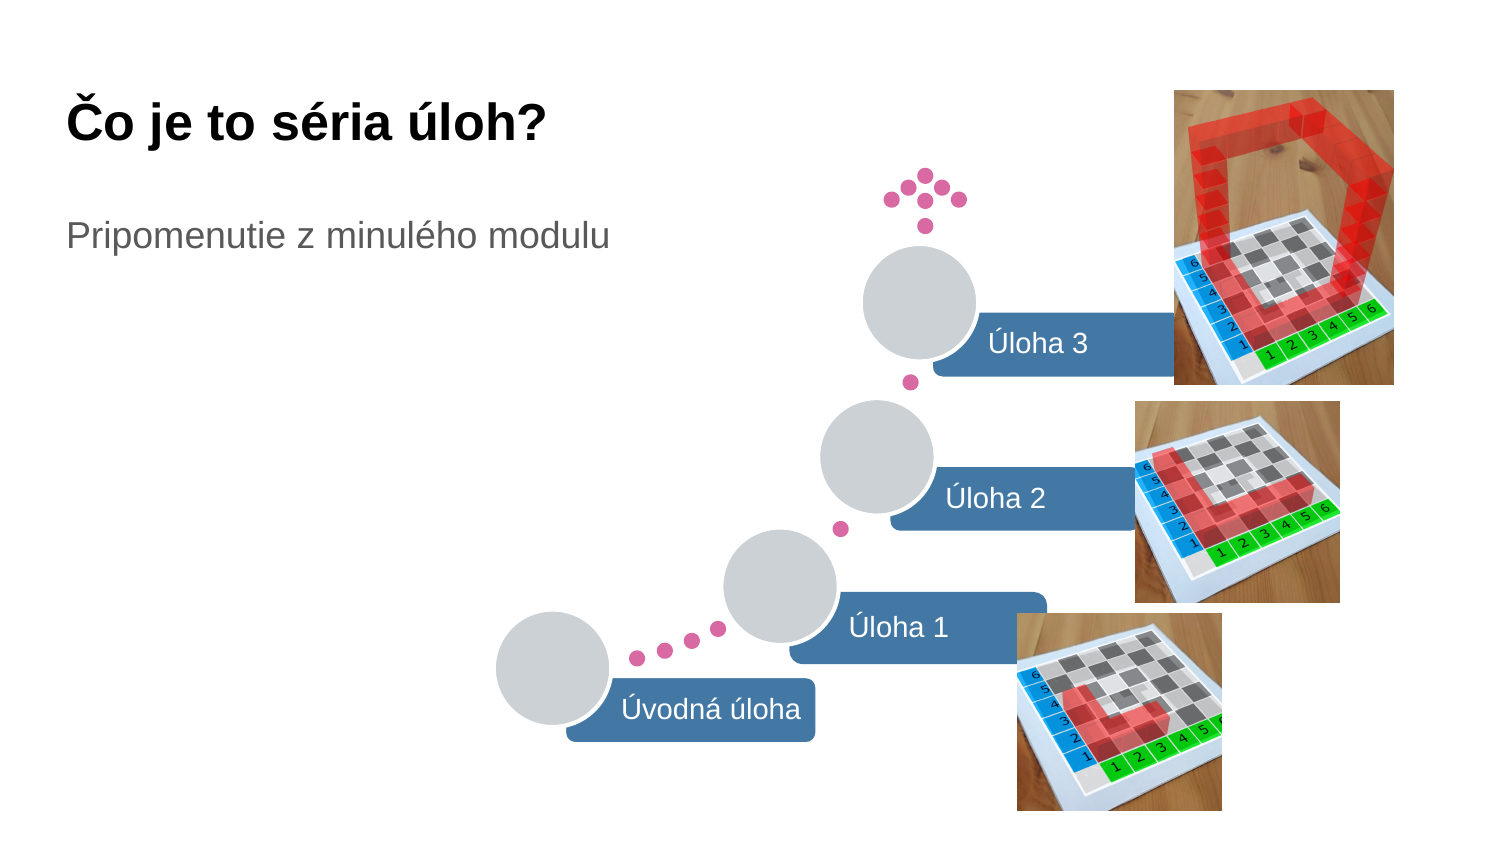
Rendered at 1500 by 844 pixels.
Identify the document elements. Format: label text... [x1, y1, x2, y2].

text_box Úloha 3 [930, 310, 1174, 379]
text_box [721, 527, 839, 646]
text_box [631, 652, 643, 665]
text_box [936, 181, 948, 194]
text_box [919, 195, 932, 207]
text_box [658, 644, 671, 657]
picture [1017, 613, 1222, 811]
text_box [818, 398, 936, 516]
text_box [919, 169, 932, 182]
text_box [885, 193, 898, 206]
text_box Úvodná úloha [564, 676, 818, 745]
text_box [902, 181, 915, 194]
text_box [952, 193, 965, 206]
text_box [919, 220, 932, 232]
picture [1135, 401, 1340, 603]
text_box Úloha 1 [791, 594, 1045, 663]
text_box [685, 634, 698, 647]
text_box [860, 243, 979, 362]
list Pripomenutie z minulého modulu [51, 189, 1449, 750]
title Čo je to séria úloh? [51, 72, 1449, 167]
text_box [493, 609, 612, 728]
picture [1174, 90, 1394, 385]
text_box [904, 376, 917, 389]
text_box [834, 523, 847, 535]
text_box Úloha 2 [888, 464, 1135, 533]
text_box [712, 622, 724, 635]
